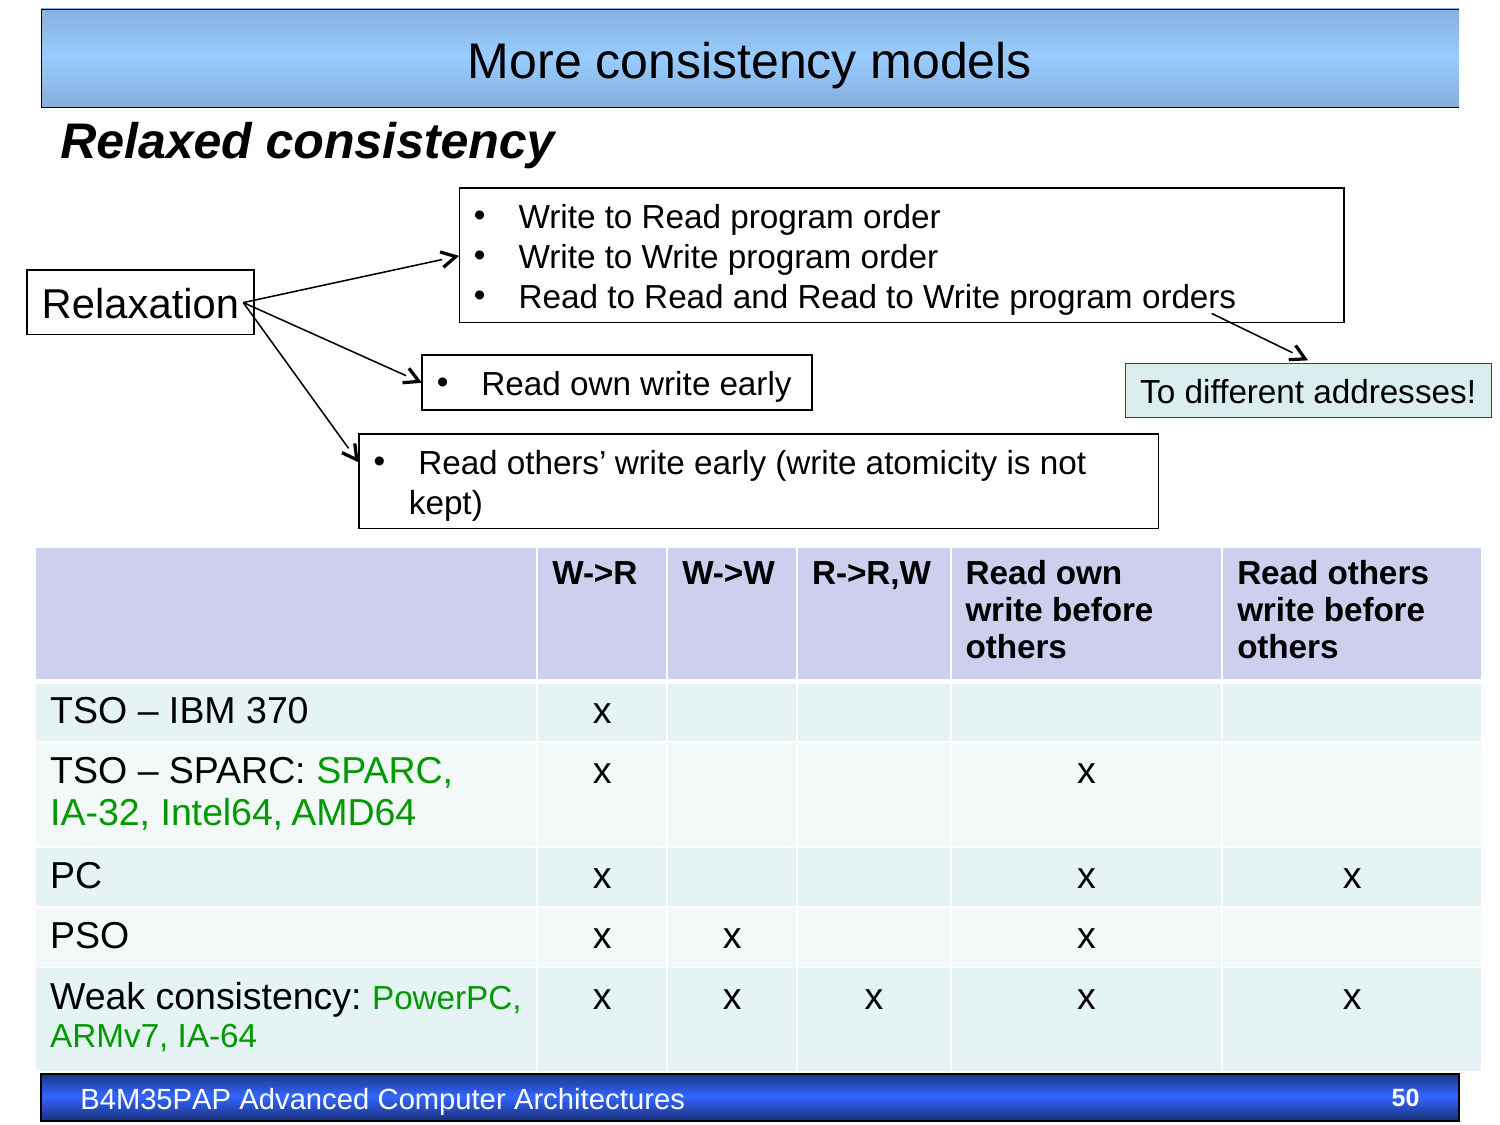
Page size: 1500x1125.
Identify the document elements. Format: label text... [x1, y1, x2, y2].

table_cell x [1223, 968, 1481, 1071]
table_cell x [952, 743, 1221, 846]
table_cell PC [36, 848, 536, 906]
table_cell PSO [36, 908, 536, 967]
table_cell [798, 908, 950, 967]
table_cell [798, 848, 950, 906]
table_cell x [952, 908, 1221, 967]
table_cell x [668, 908, 796, 967]
table_cell [668, 684, 796, 741]
table_cell [1223, 743, 1481, 846]
table_cell x [952, 968, 1221, 1071]
table_cell x [538, 743, 666, 846]
table_cell x [538, 968, 666, 1071]
table_cell TSO – SPARC: SPARC, IA-32, Intel64, AMD64 [36, 743, 536, 846]
table_cell x [538, 684, 666, 741]
table_header R->R,W [798, 548, 950, 679]
table_cell [798, 743, 950, 846]
table_cell TSO – IBM 370 [36, 684, 536, 741]
table_cell x [1223, 848, 1481, 906]
table_cell Weak consistency: PowerPC, ARMv7, IA-64 [36, 968, 536, 1071]
table_header W->W [668, 548, 796, 679]
table_cell x [538, 848, 666, 906]
text_box Read others’ write early (write atomicity is not kept) [358, 480, 1159, 529]
table_cell x [538, 908, 666, 967]
table_header Read others write before others [1223, 548, 1481, 679]
table_cell x [952, 848, 1221, 906]
table_header [36, 548, 536, 679]
table_cell x [668, 968, 796, 1071]
title More consistency models [41, 8, 1459, 108]
table_header Read own write before others [952, 548, 1221, 679]
table_cell [668, 743, 796, 846]
table_cell [798, 684, 950, 741]
table_cell x [798, 968, 950, 1071]
table_cell [952, 684, 1221, 741]
table_cell [668, 848, 796, 906]
list Relaxed consistency [3, 101, 1500, 480]
table_header W->R [538, 548, 666, 679]
table_cell [1223, 908, 1481, 967]
table_cell [1223, 684, 1481, 741]
